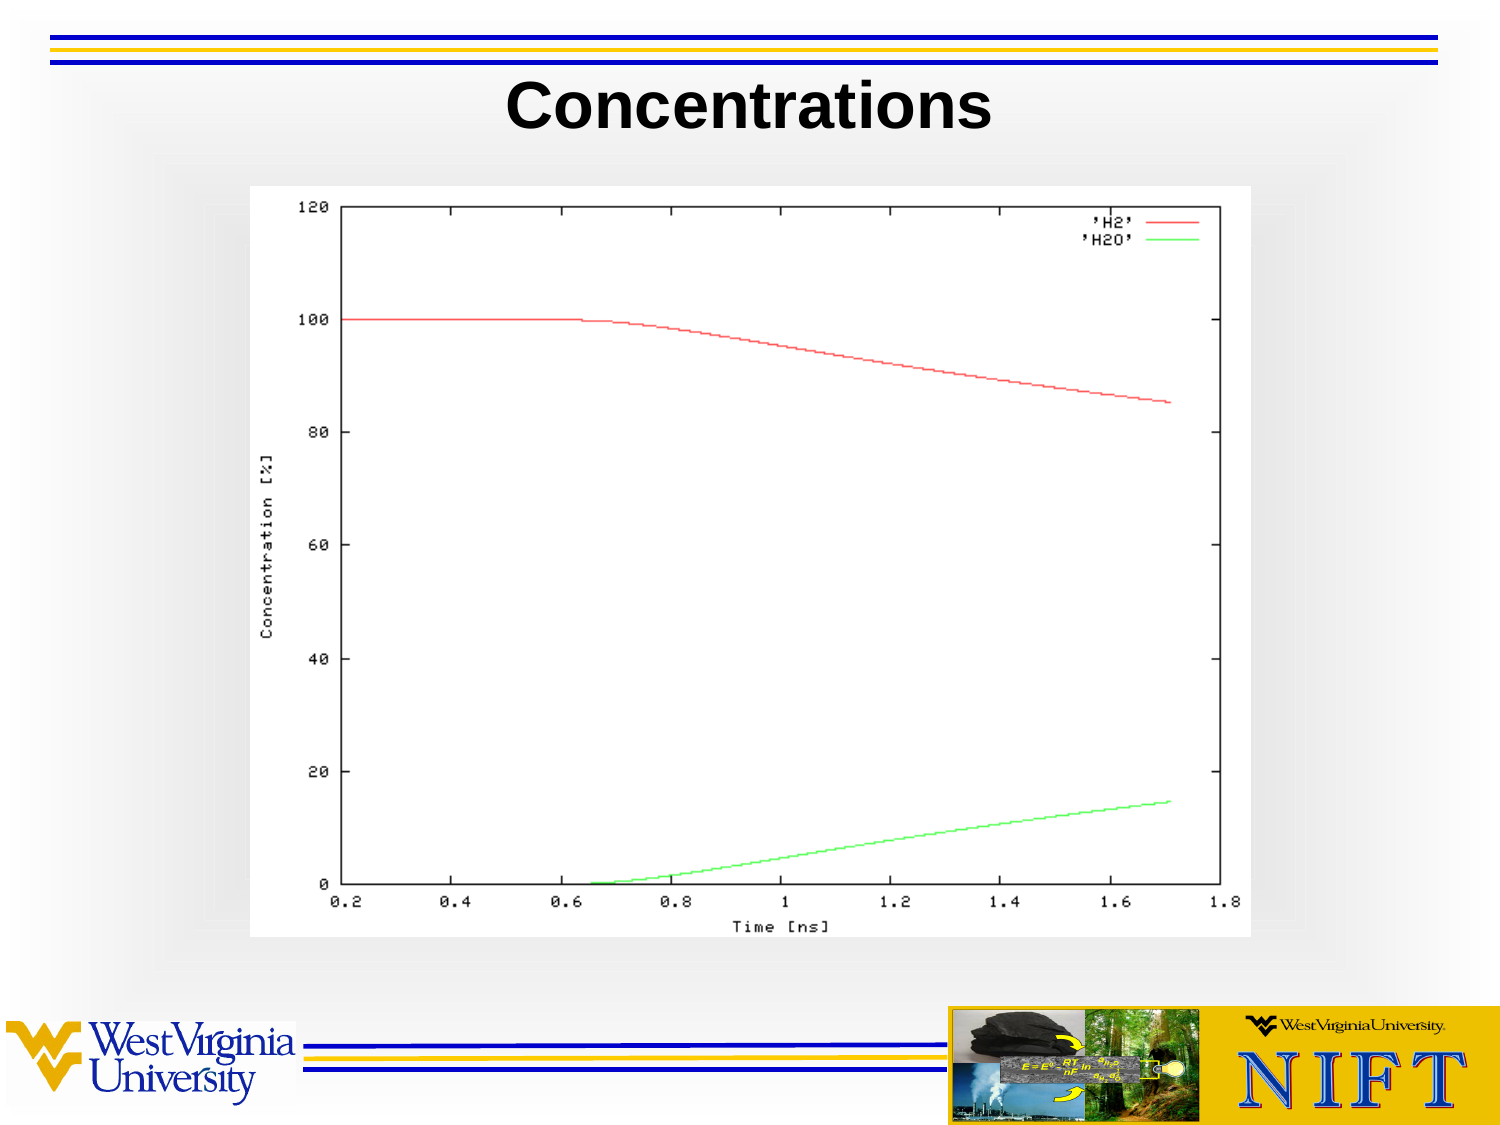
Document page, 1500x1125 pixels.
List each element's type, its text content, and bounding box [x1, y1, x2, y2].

picture [250, 186, 1251, 937]
picture [948, 1006, 1500, 1125]
title Concentrations [75, 45, 1426, 166]
